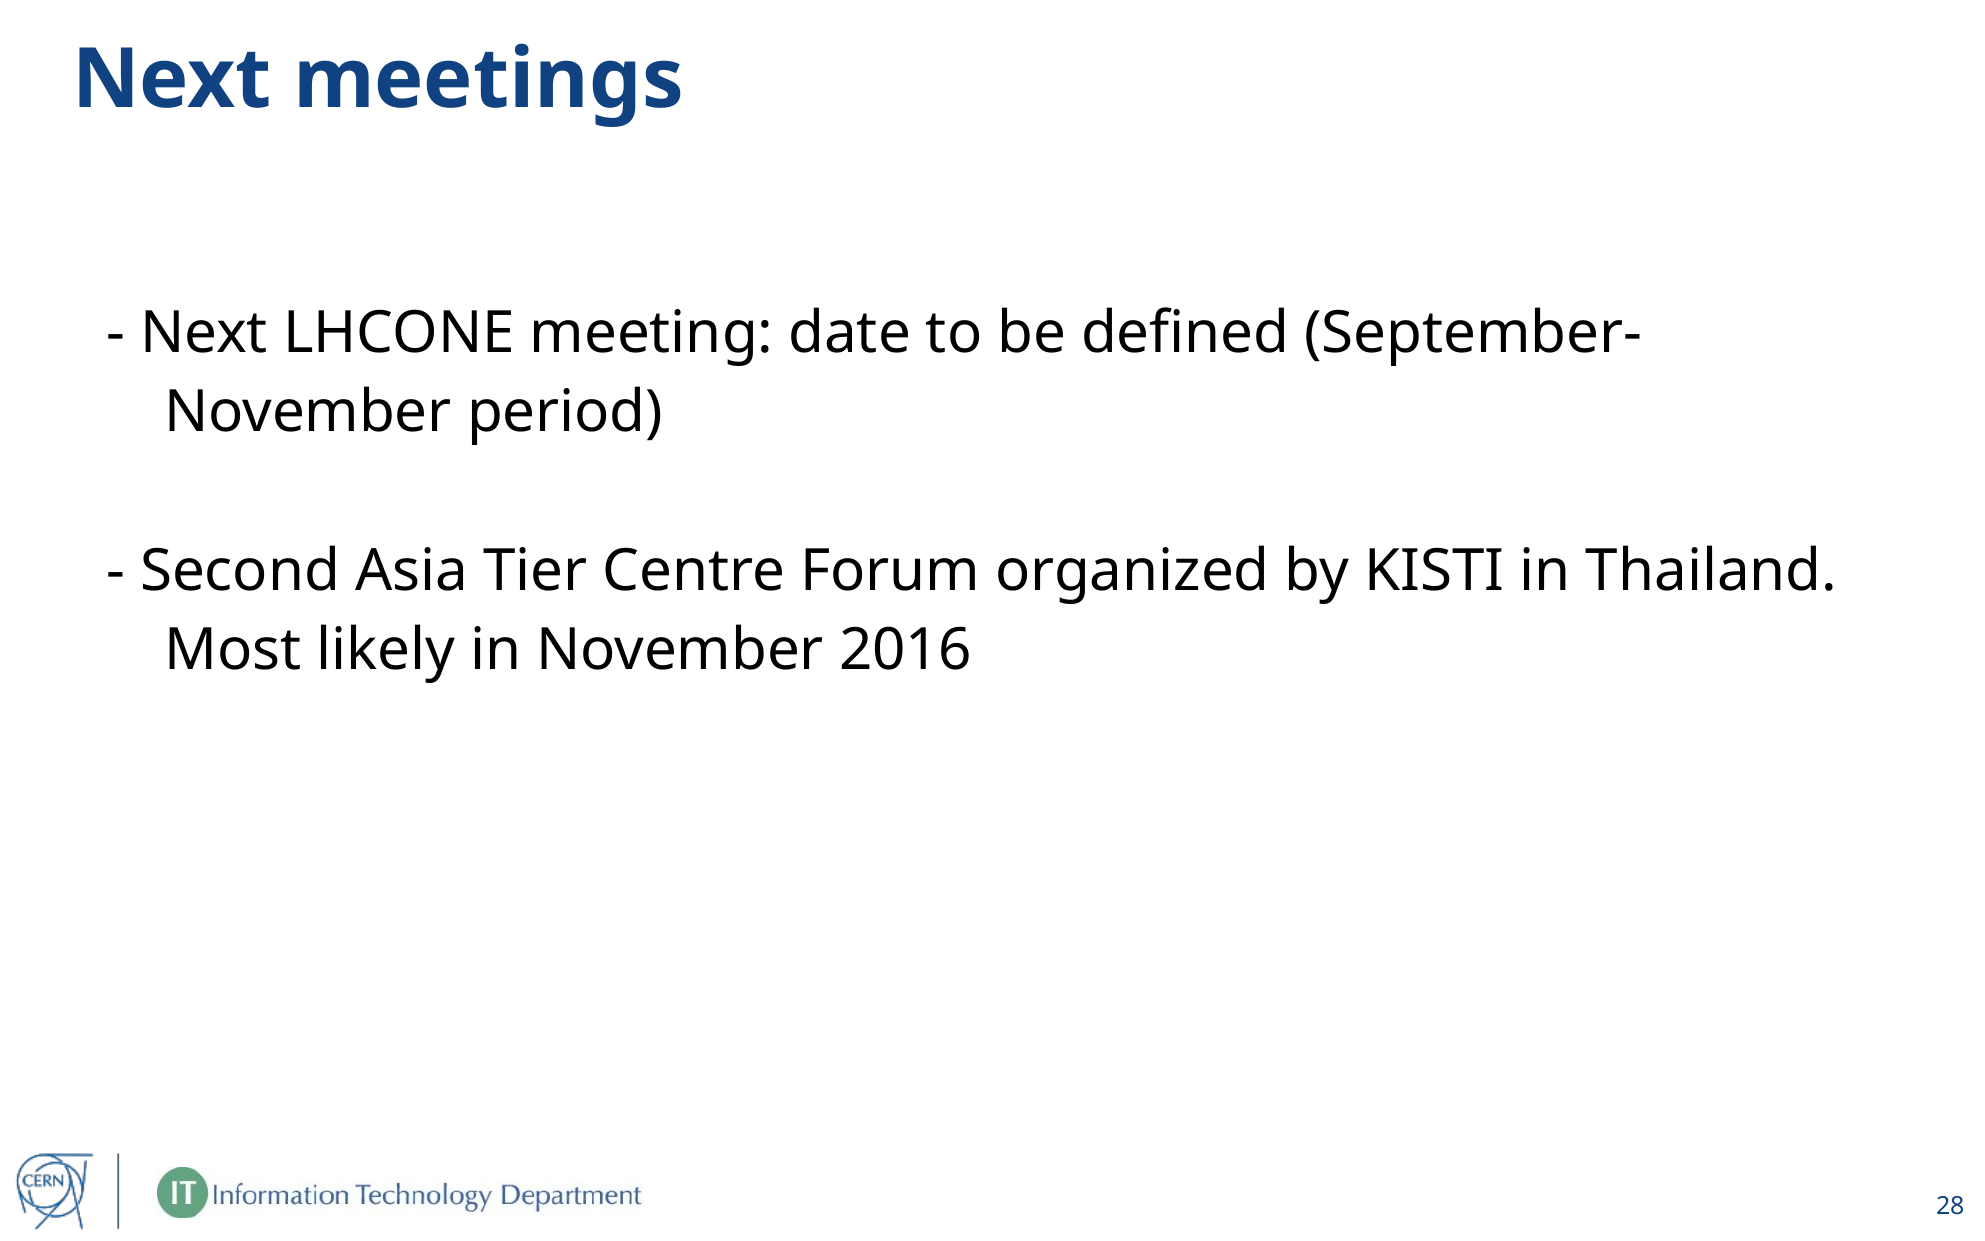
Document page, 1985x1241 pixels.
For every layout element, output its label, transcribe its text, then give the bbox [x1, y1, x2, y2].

title Next meetings [72, 0, 1834, 166]
picture [51, 1200, 64, 1215]
picture [16, 1188, 64, 1236]
picture [19, 1188, 64, 1207]
picture [38, 1207, 55, 1215]
text_box - Next LHCONE meeting: date to be defined (September-November period) - Second Asia Tier Centre Forum organized by KISTI in Thailand. Most likely in November 2016 [91, 203, 1921, 1241]
